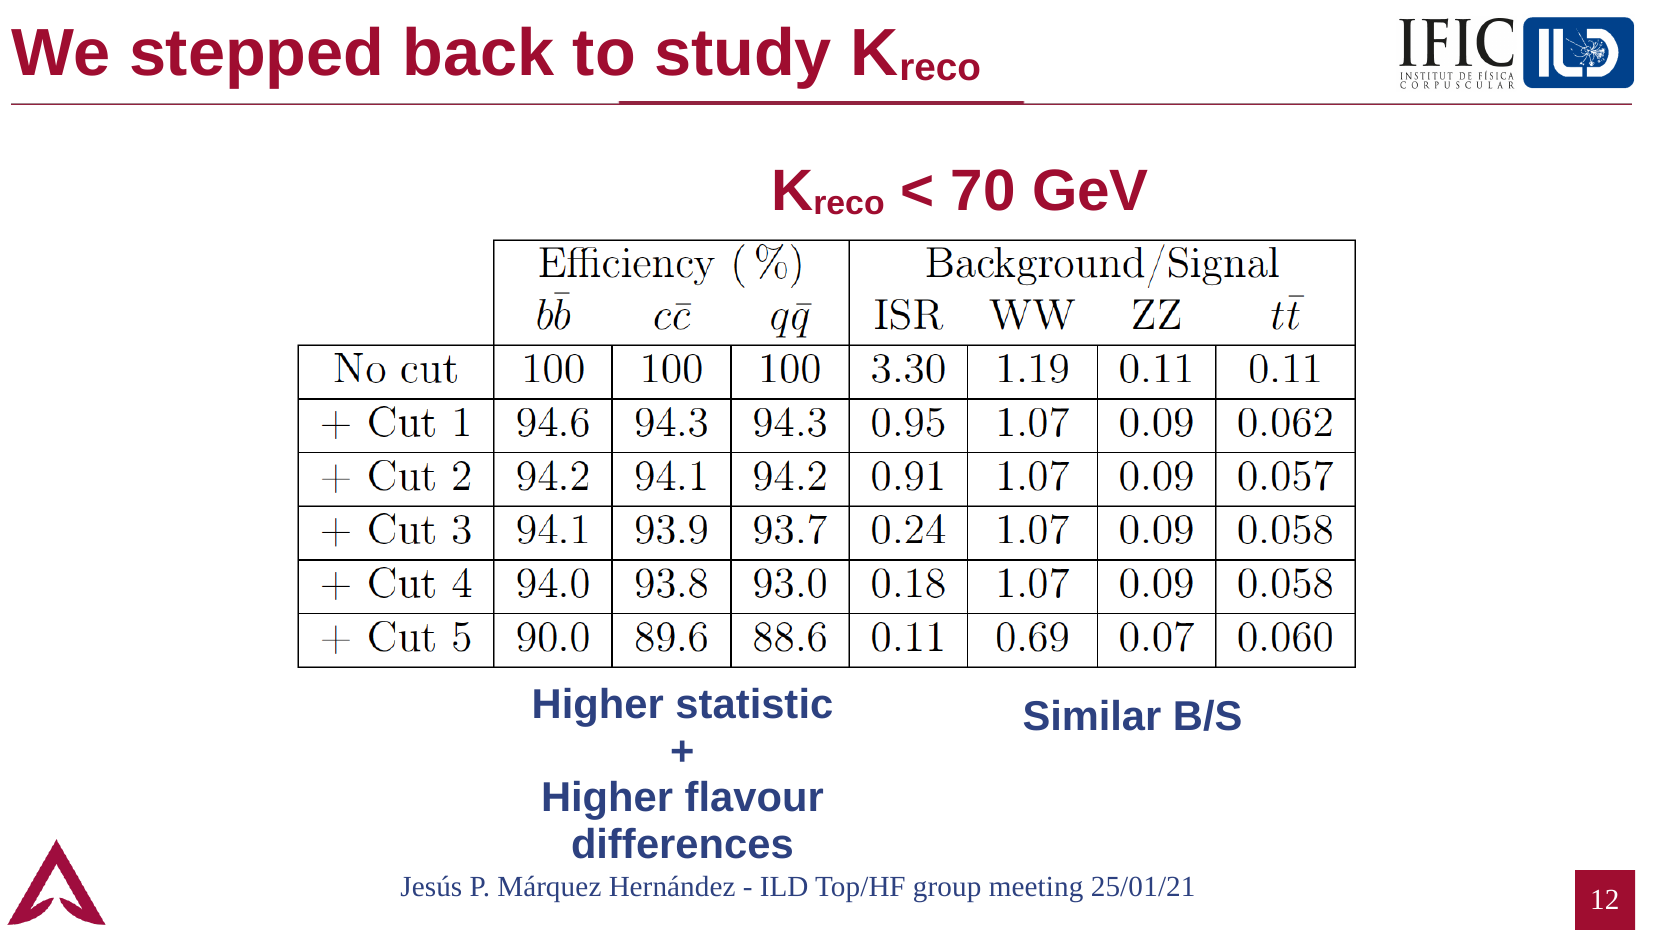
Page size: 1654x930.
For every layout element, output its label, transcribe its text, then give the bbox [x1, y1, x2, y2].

text_box Similar B/S [945, 685, 1321, 747]
text_box Kreco < 70 GeV [690, 150, 1231, 230]
text_box Higher statistic + Higher flavour differences [495, 673, 871, 875]
picture [1522, 14, 1635, 90]
picture [11, 101, 1632, 105]
title We stepped back to study Kreco [11, 14, 1500, 102]
picture [7, 839, 106, 925]
picture [1500, 16, 1517, 92]
picture [294, 236, 1358, 670]
